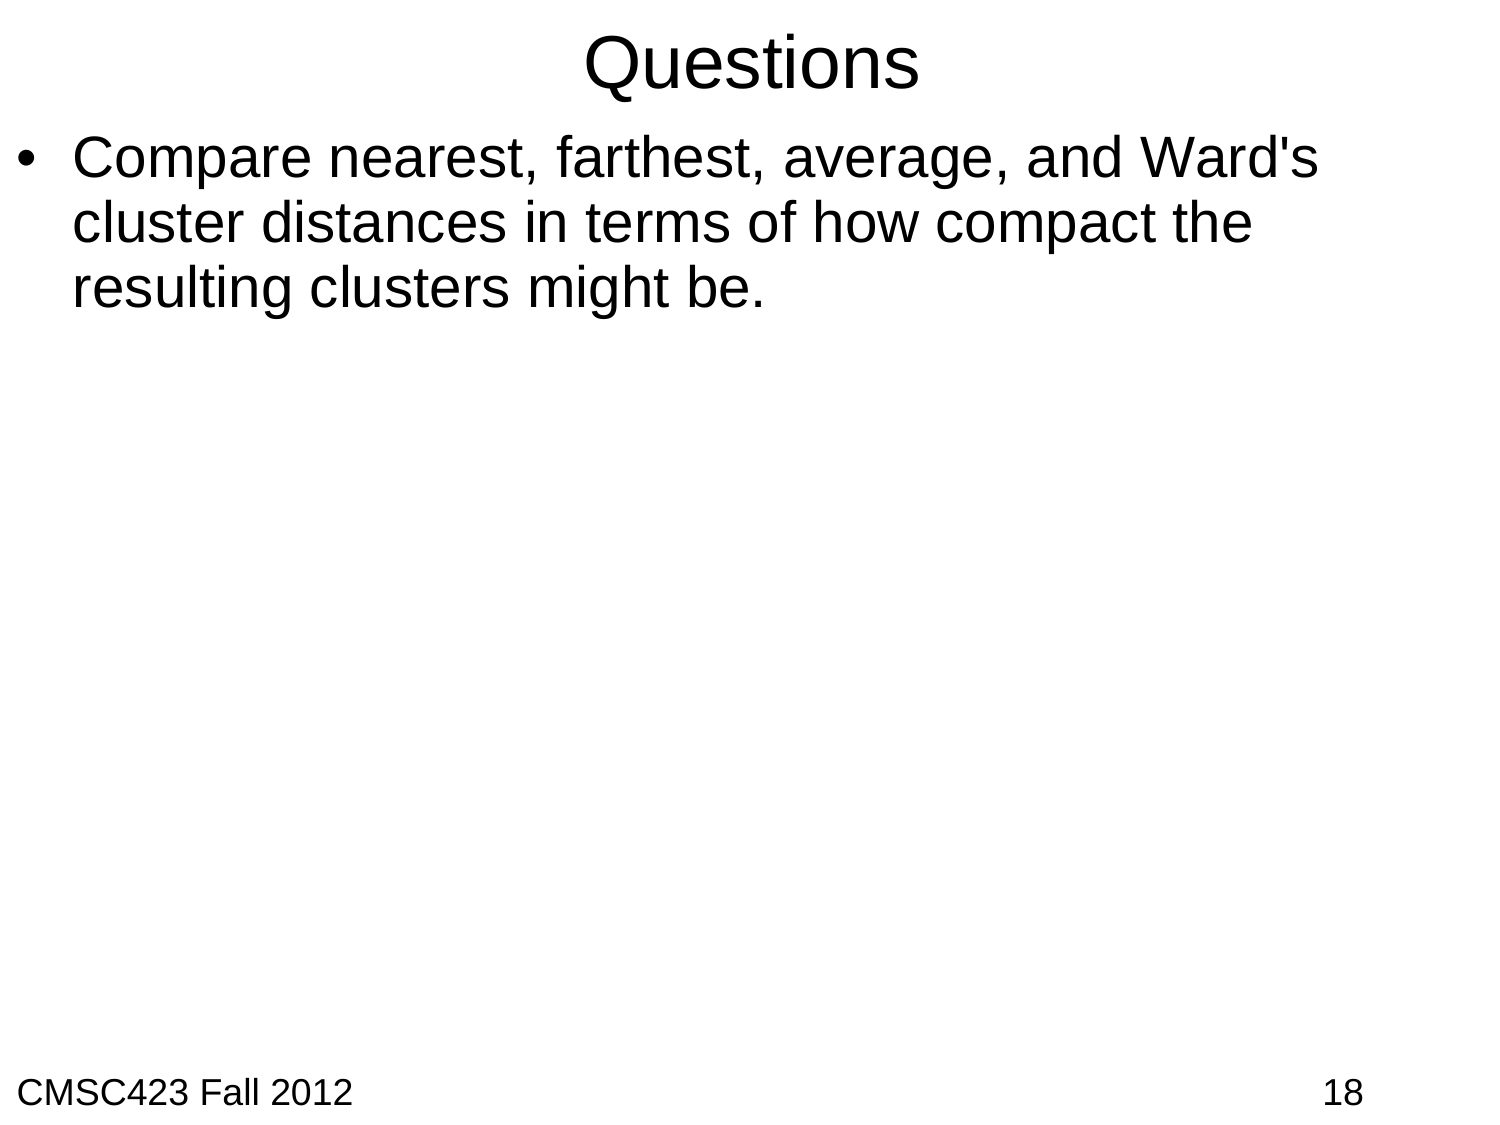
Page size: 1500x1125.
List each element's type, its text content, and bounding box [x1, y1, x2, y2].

list Compare nearest, farthest, average, and Ward's cluster distances in terms of how compact the resulting clusters might be. [16, 124, 1485, 1072]
title Questions [19, 9, 1485, 116]
